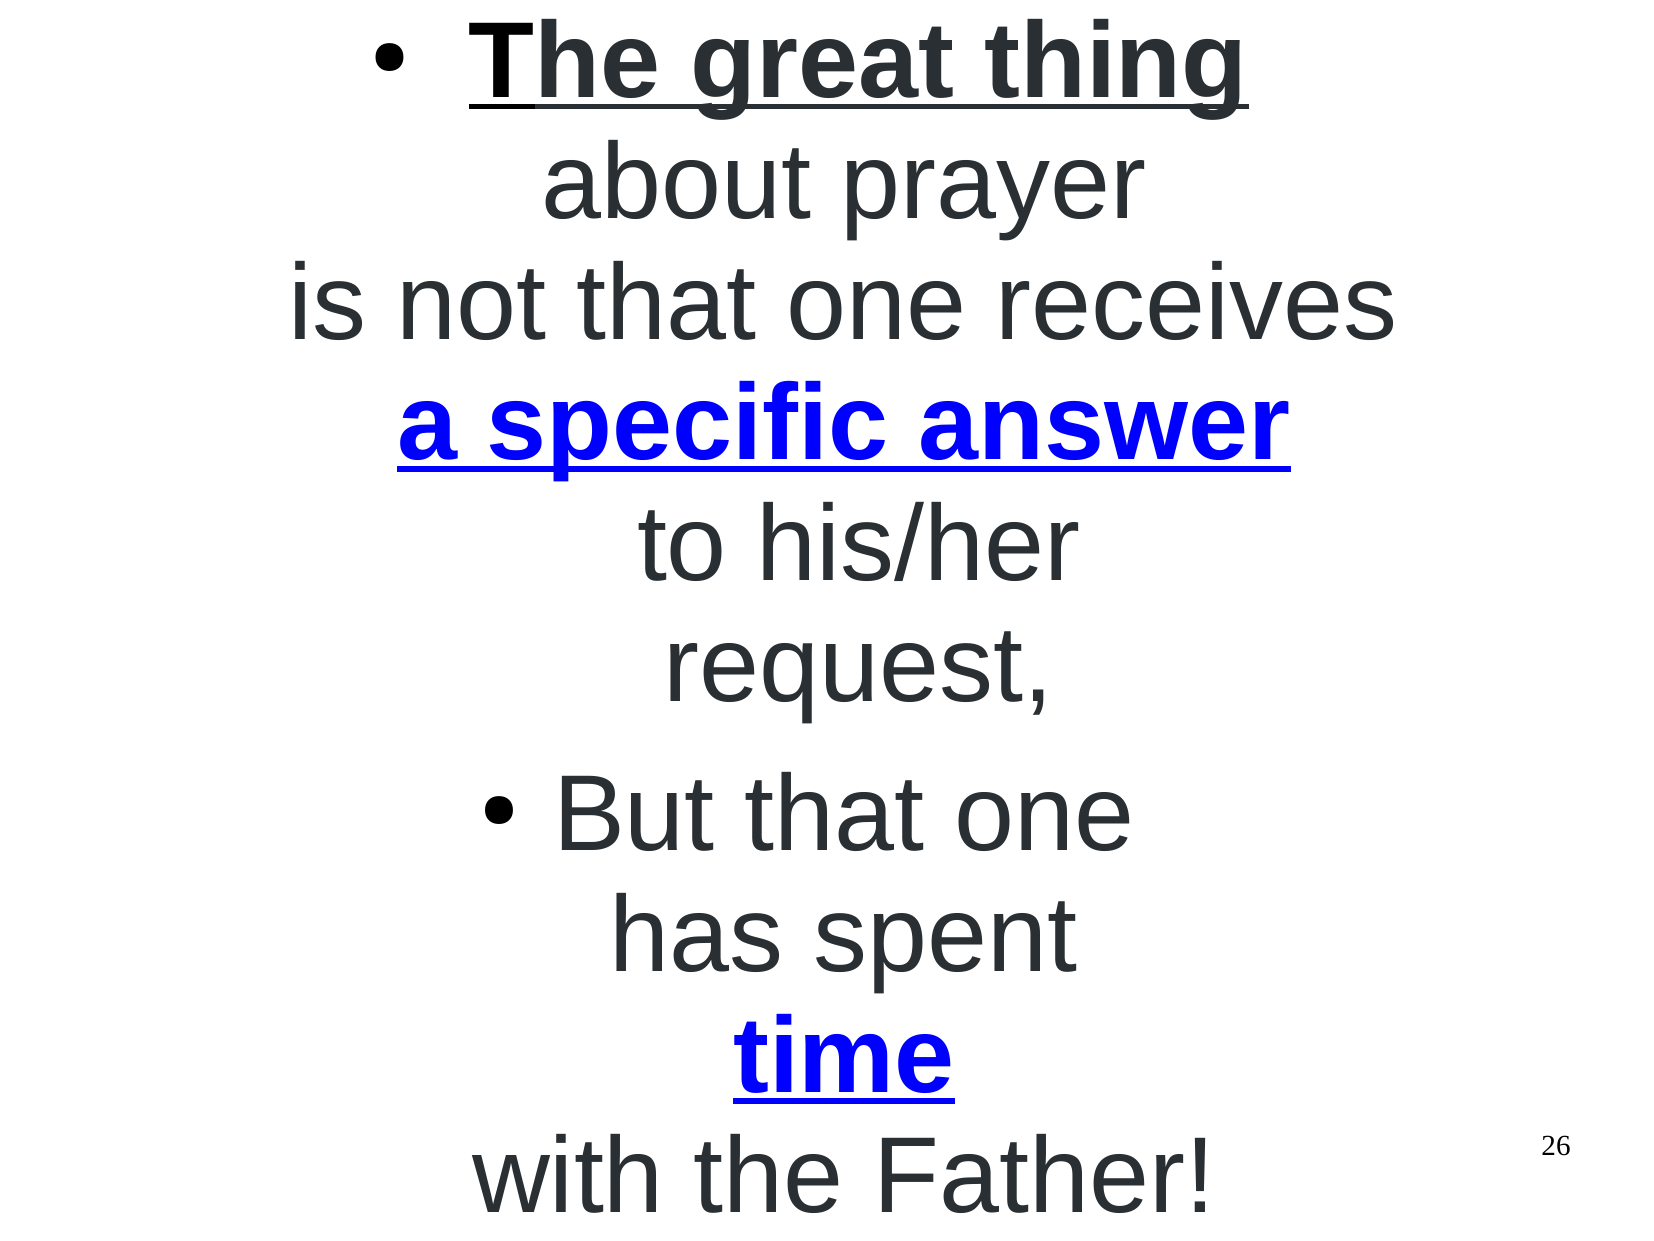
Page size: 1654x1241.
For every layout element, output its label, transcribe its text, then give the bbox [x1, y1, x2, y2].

list The great thing about prayer is not that one receives a specific answer to his/her request, But that one has spent time with the Father! [0, 0, 1651, 1238]
